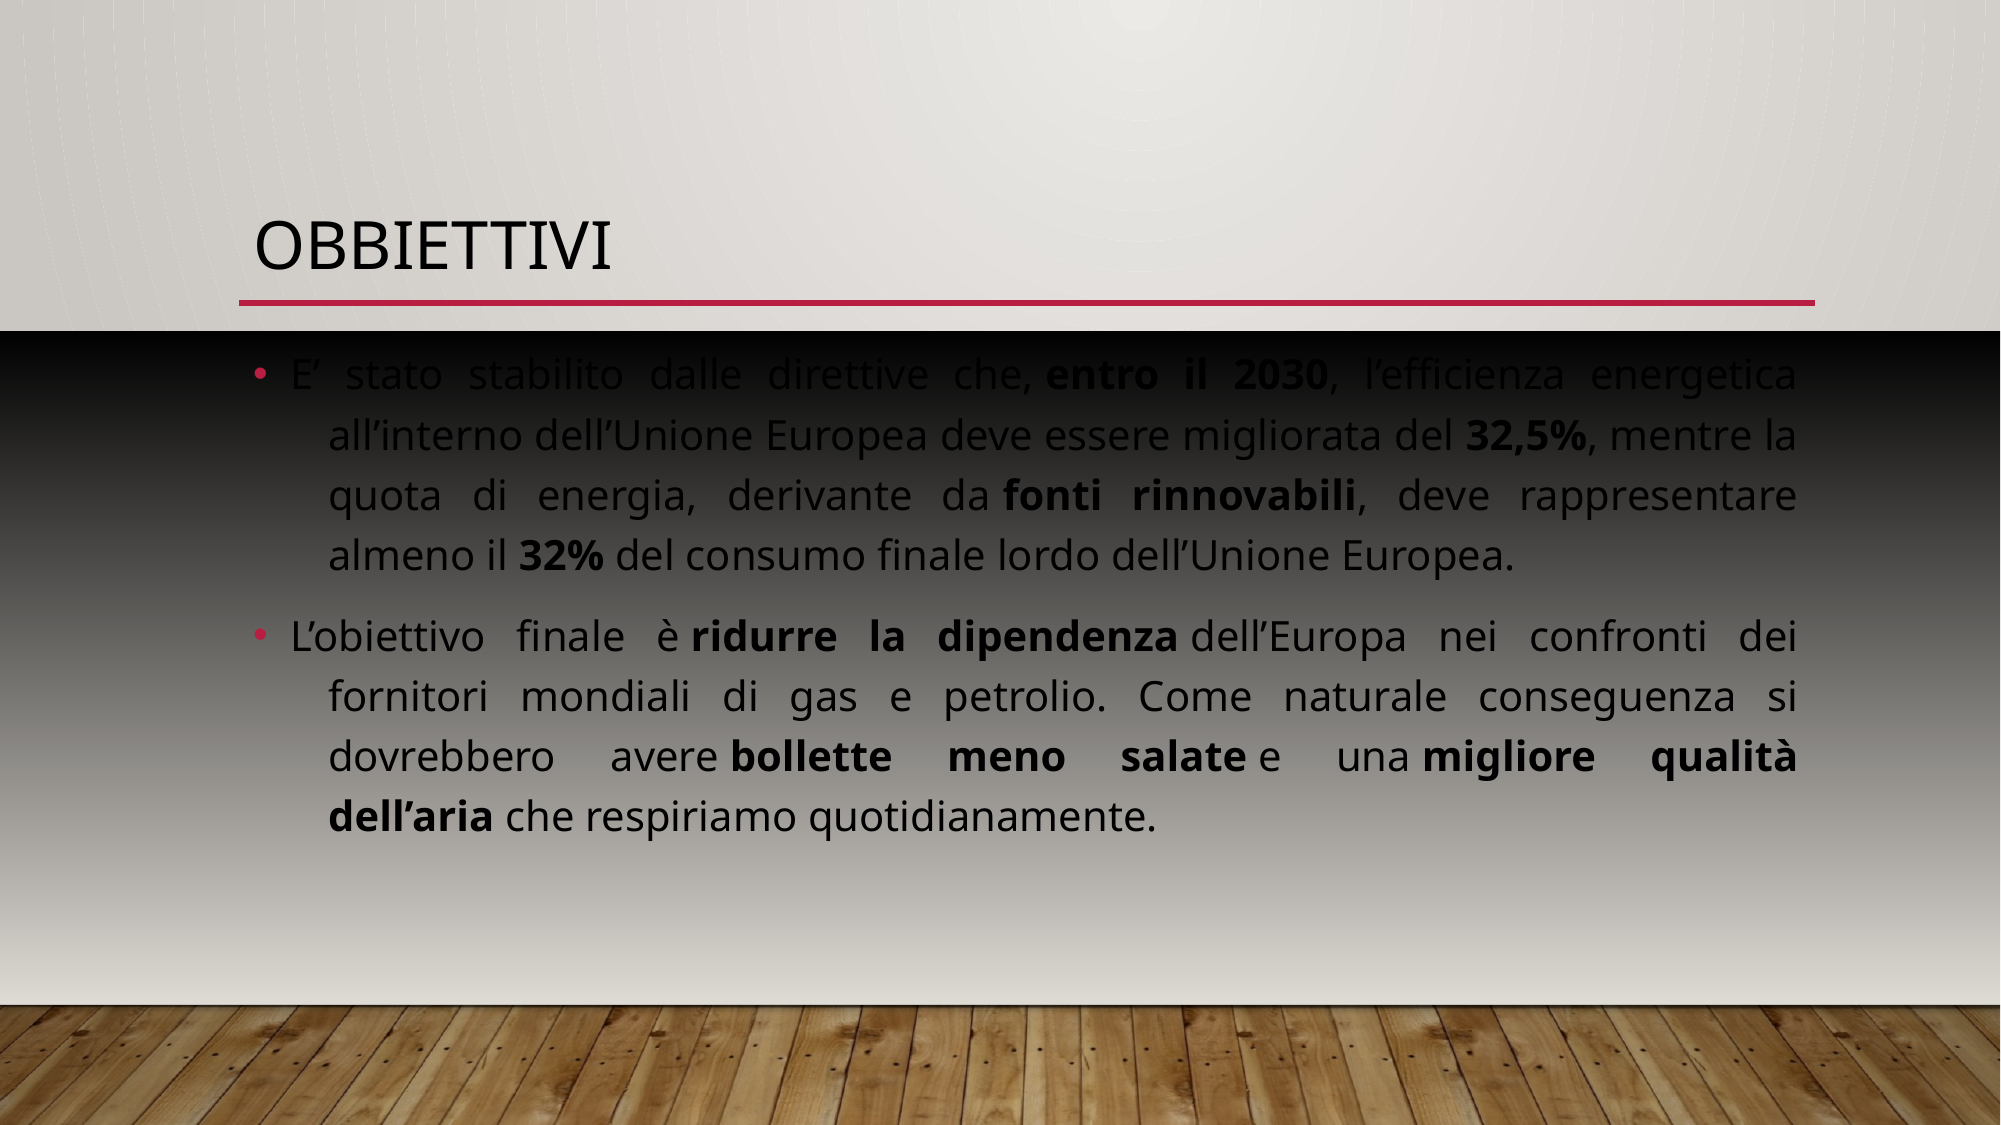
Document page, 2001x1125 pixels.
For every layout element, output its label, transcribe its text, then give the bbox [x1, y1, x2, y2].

title Obbiettivi [238, 131, 1814, 305]
list E’ stato stabilito dalle direttive che, entro il 2030, l’efficienza energetica all’interno dell’Unione Europea deve essere migliorata del 32,5%, mentre la quota di energia, derivante da fonti rinnovabili, deve rappresentare almeno il 32% del consumo finale lordo dell’Unione Europea. L’obiettivo finale è ridurre la dipendenza dell’Europa nei confronti dei fornitori mondiali di gas e petrolio. Come naturale conseguenza si dovrebbero avere bollette meno salate e una migliore qualità dell’aria che respiriamo quotidianamente. [238, 330, 1814, 897]
